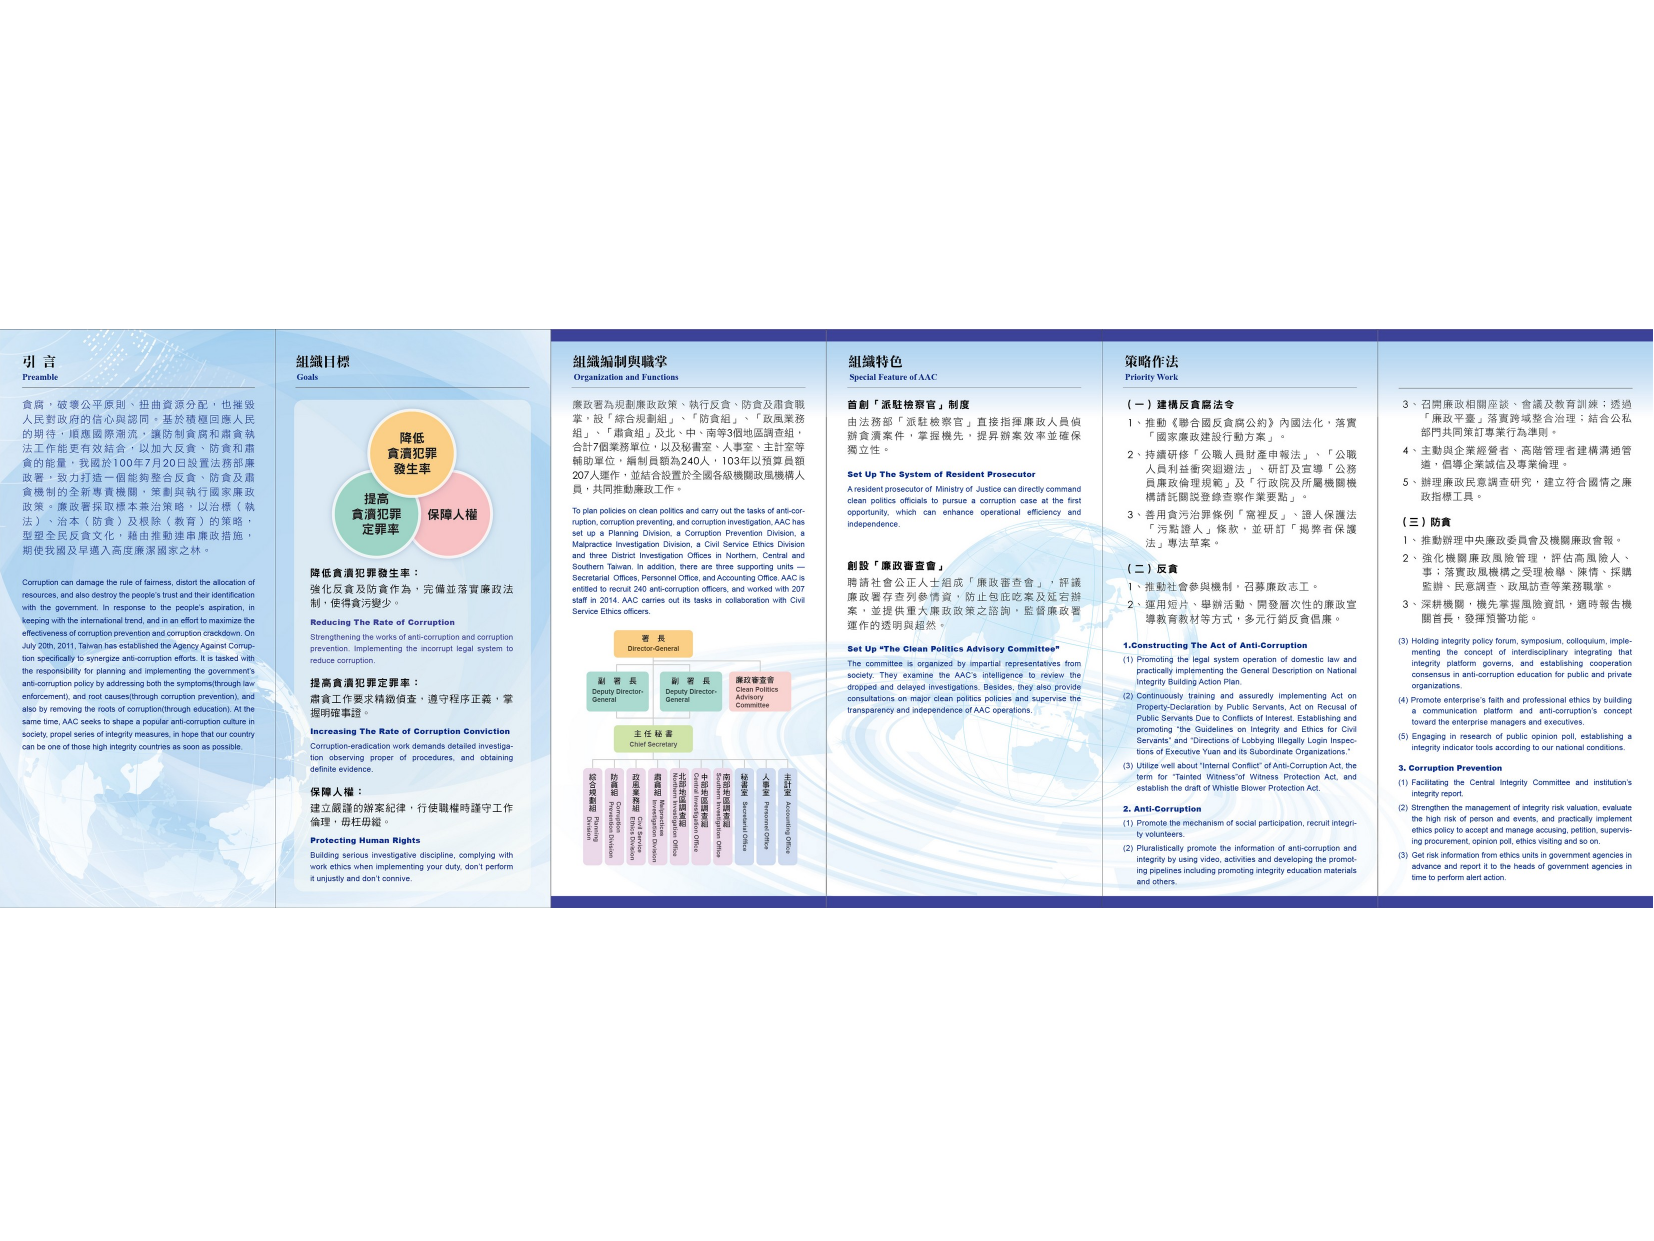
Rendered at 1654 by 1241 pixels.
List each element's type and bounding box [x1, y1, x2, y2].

picture [0, 329, 1653, 909]
